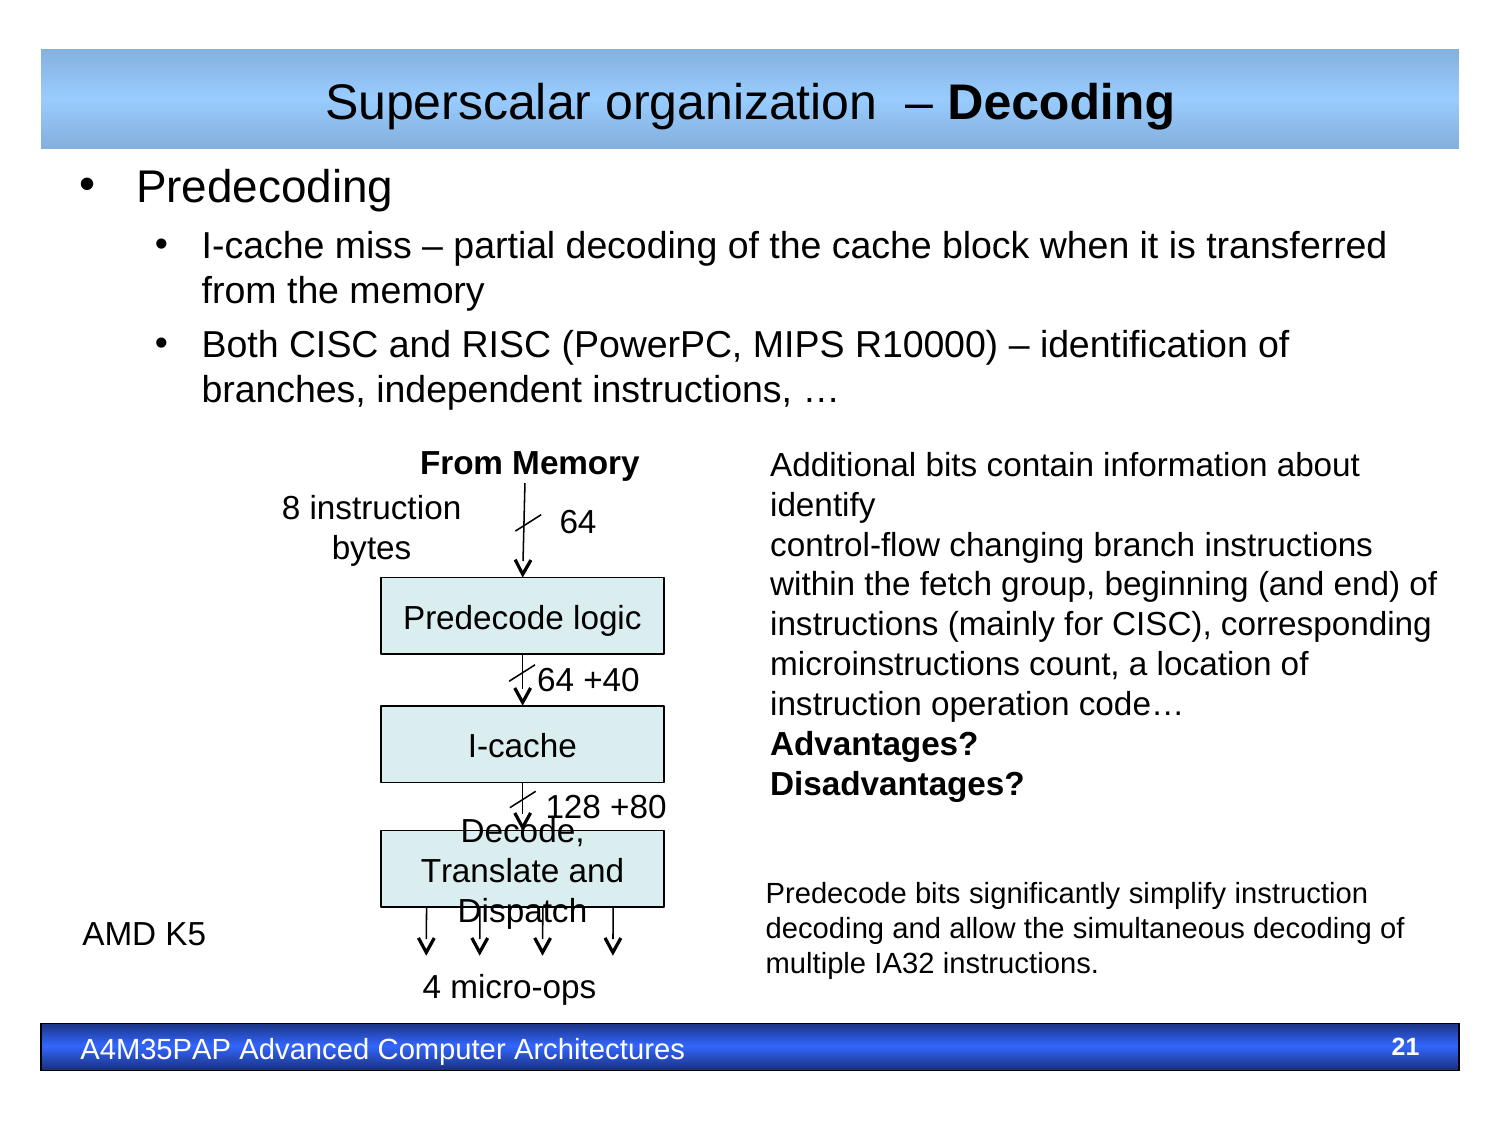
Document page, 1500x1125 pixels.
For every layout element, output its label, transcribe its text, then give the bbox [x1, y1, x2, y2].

text_box From Memory [388, 439, 672, 484]
text_box 8 instruction bytes [233, 506, 510, 545]
text_box Predecode bits significantly simplify instruction decoding and allow the simultaneous decoding of multiple IA32 instructions. [750, 866, 1439, 987]
list Predecoding I-cache miss – partial decoding of the cache block when it is transferred from the memory Both CISC and RISC (PowerPC, MIPS R10000) – identification of branches, independent instructions, … [64, 148, 1436, 1000]
text_box 4 micro-ops [371, 966, 648, 1005]
text_box I-cache [381, 705, 665, 783]
text_box 128 +80 [518, 786, 694, 825]
text_box Decode, Translate and Dispatch [381, 830, 665, 908]
text_box AMD K5 [76, 891, 234, 974]
text_box 64 +40 [528, 658, 658, 697]
text_box Additional bits contain information about identify control-flow changing branch instructions within the fetch group, beginning (and end) of instructions (mainly for CISC), corresponding microinstructions count, a location of instruction operation code… Advantages? Disadvantages? [764, 450, 1449, 795]
text_box 64 [529, 500, 627, 539]
text_box Predecode logic [381, 577, 665, 655]
title Superscalar organization – Decoding [41, 49, 1459, 149]
